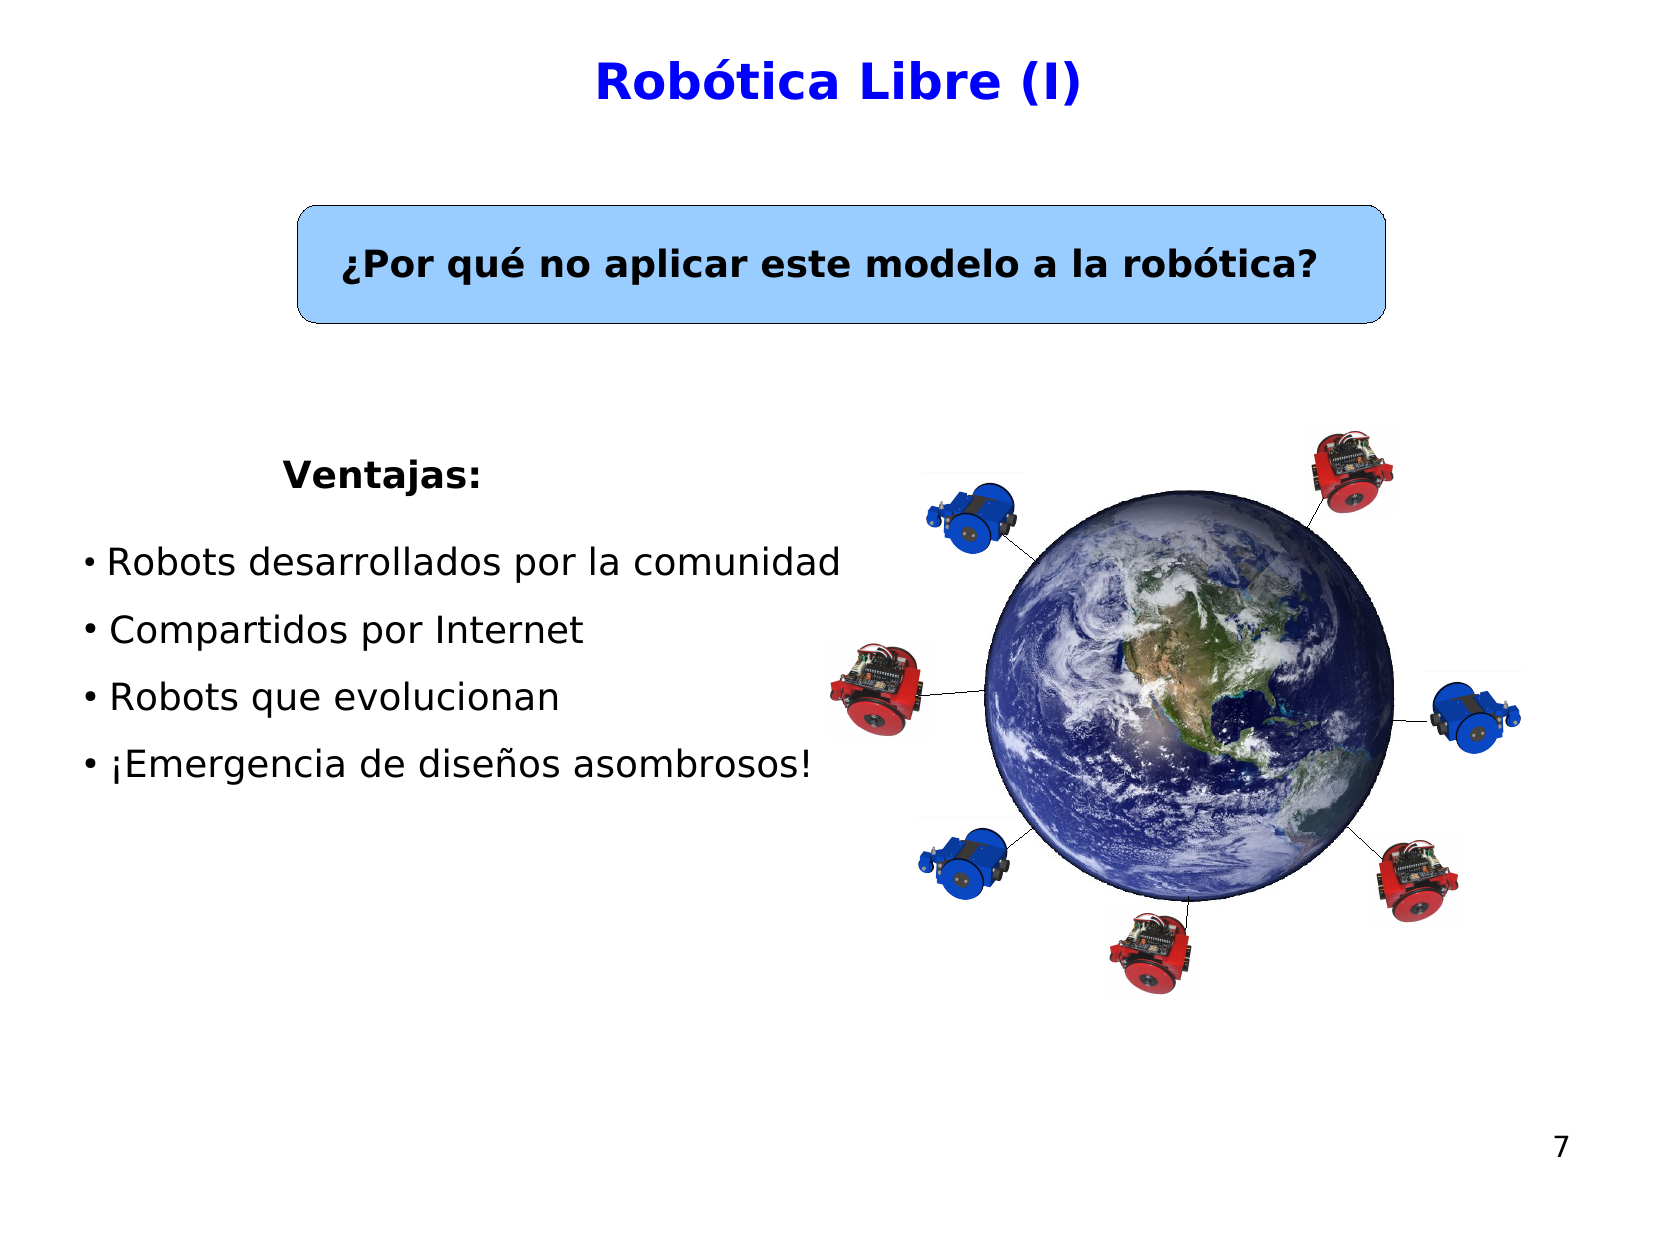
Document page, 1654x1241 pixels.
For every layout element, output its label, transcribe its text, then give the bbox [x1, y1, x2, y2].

text_box Ventajas: [267, 446, 498, 505]
picture [913, 427, 1462, 996]
text_box ¿Por qué no aplicar este modelo a la robótica? [312, 235, 1351, 362]
text_box [297, 205, 1386, 324]
text_box Robots desarrollados por la comunidad Compartidos por Internet Robots que evolucionan ¡Emergencia de diseños asombrosos! [69, 533, 932, 794]
picture [1421, 671, 1526, 760]
text_box Robótica Libre (I) [579, 46, 1182, 120]
picture [826, 639, 933, 739]
